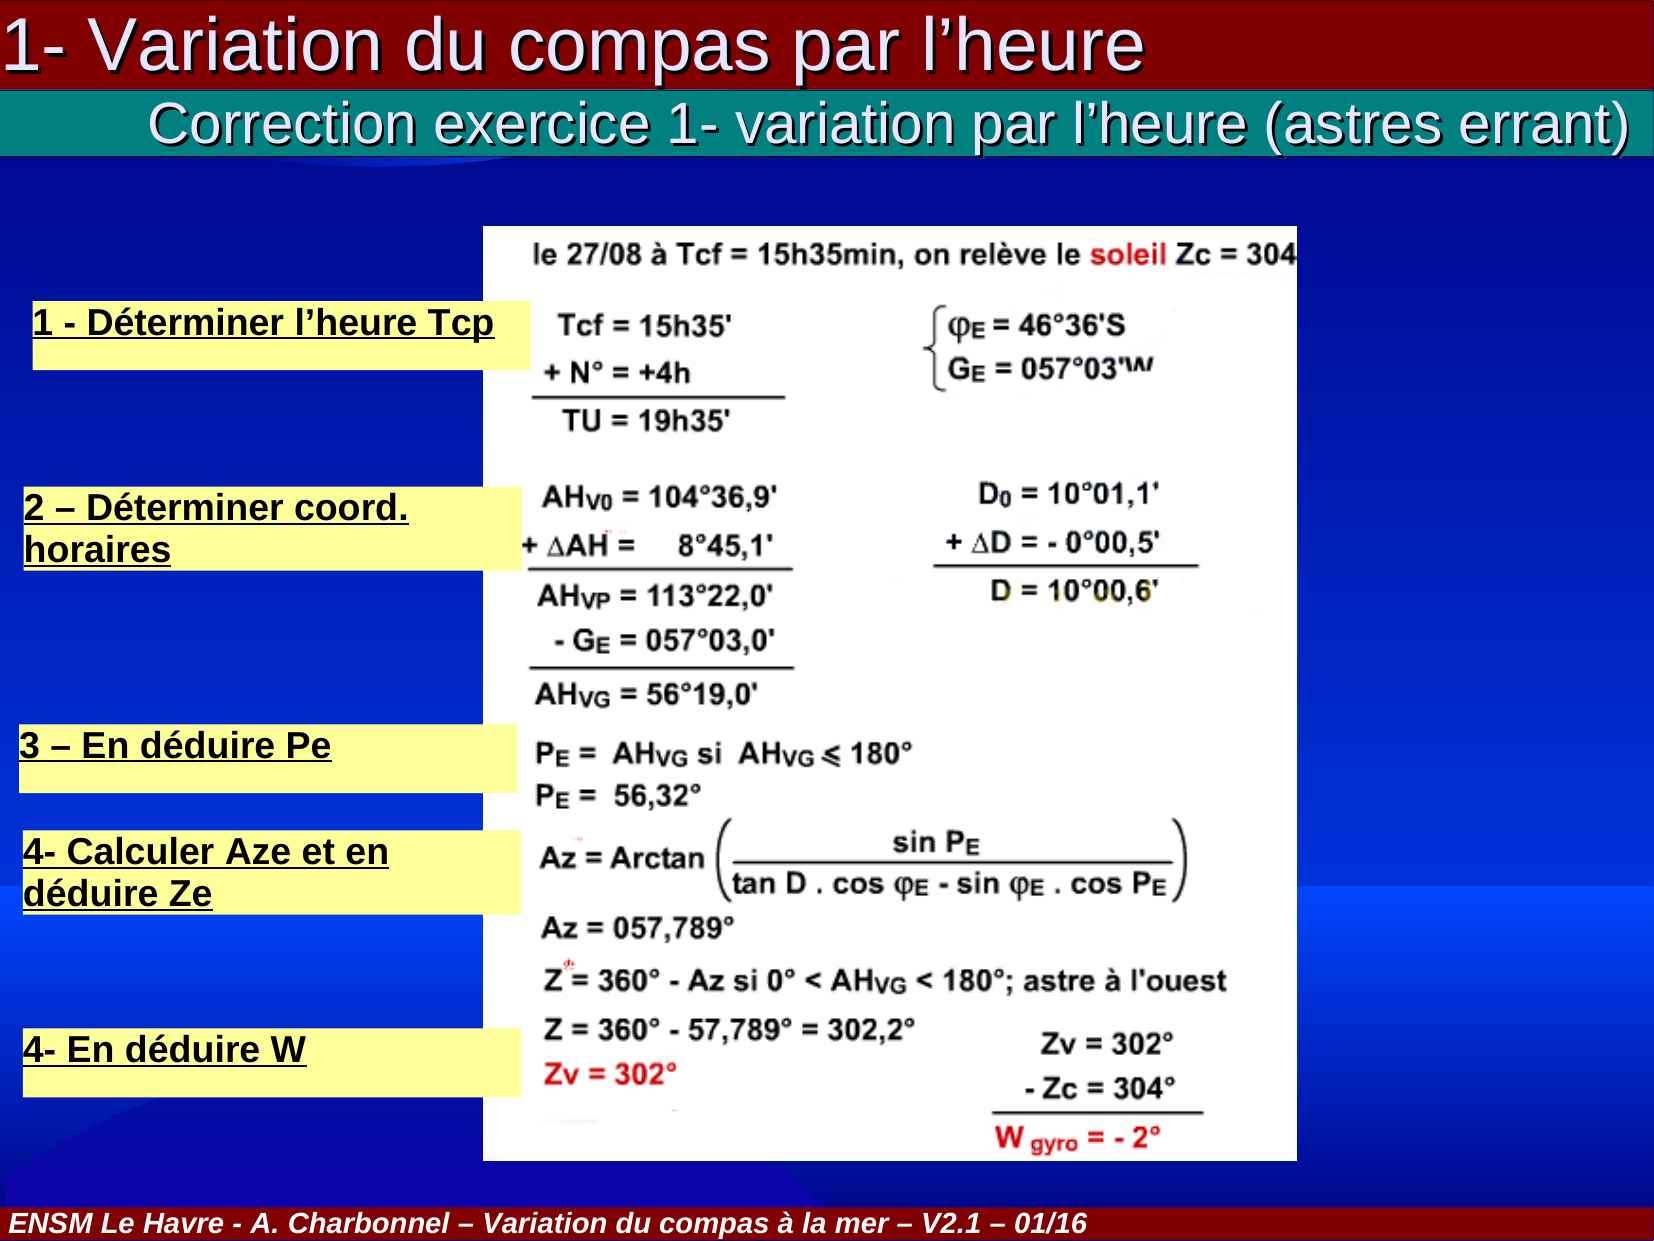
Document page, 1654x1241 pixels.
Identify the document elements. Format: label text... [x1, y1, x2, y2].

text_box 4- En déduire W [22, 1028, 522, 1098]
title 1- Variation du compas par l’heure [0, 0, 1654, 90]
text_box 2 – Déterminer coord. horaires [23, 486, 522, 571]
text_box 1 - Déterminer l’heure Tcp [32, 301, 531, 371]
text_box 3 – En déduire Pe [19, 724, 518, 794]
text_box ENSM Le Havre - A. Charbonnel – Variation du compas à la mer – V2.1 – 01/16 [0, 1207, 1654, 1241]
picture [483, 226, 1297, 1161]
text_box 4- Calculer Aze et en déduire Ze [22, 830, 521, 915]
title Correction exercice 1- variation par l’heure (astres errant) [0, 90, 1654, 156]
